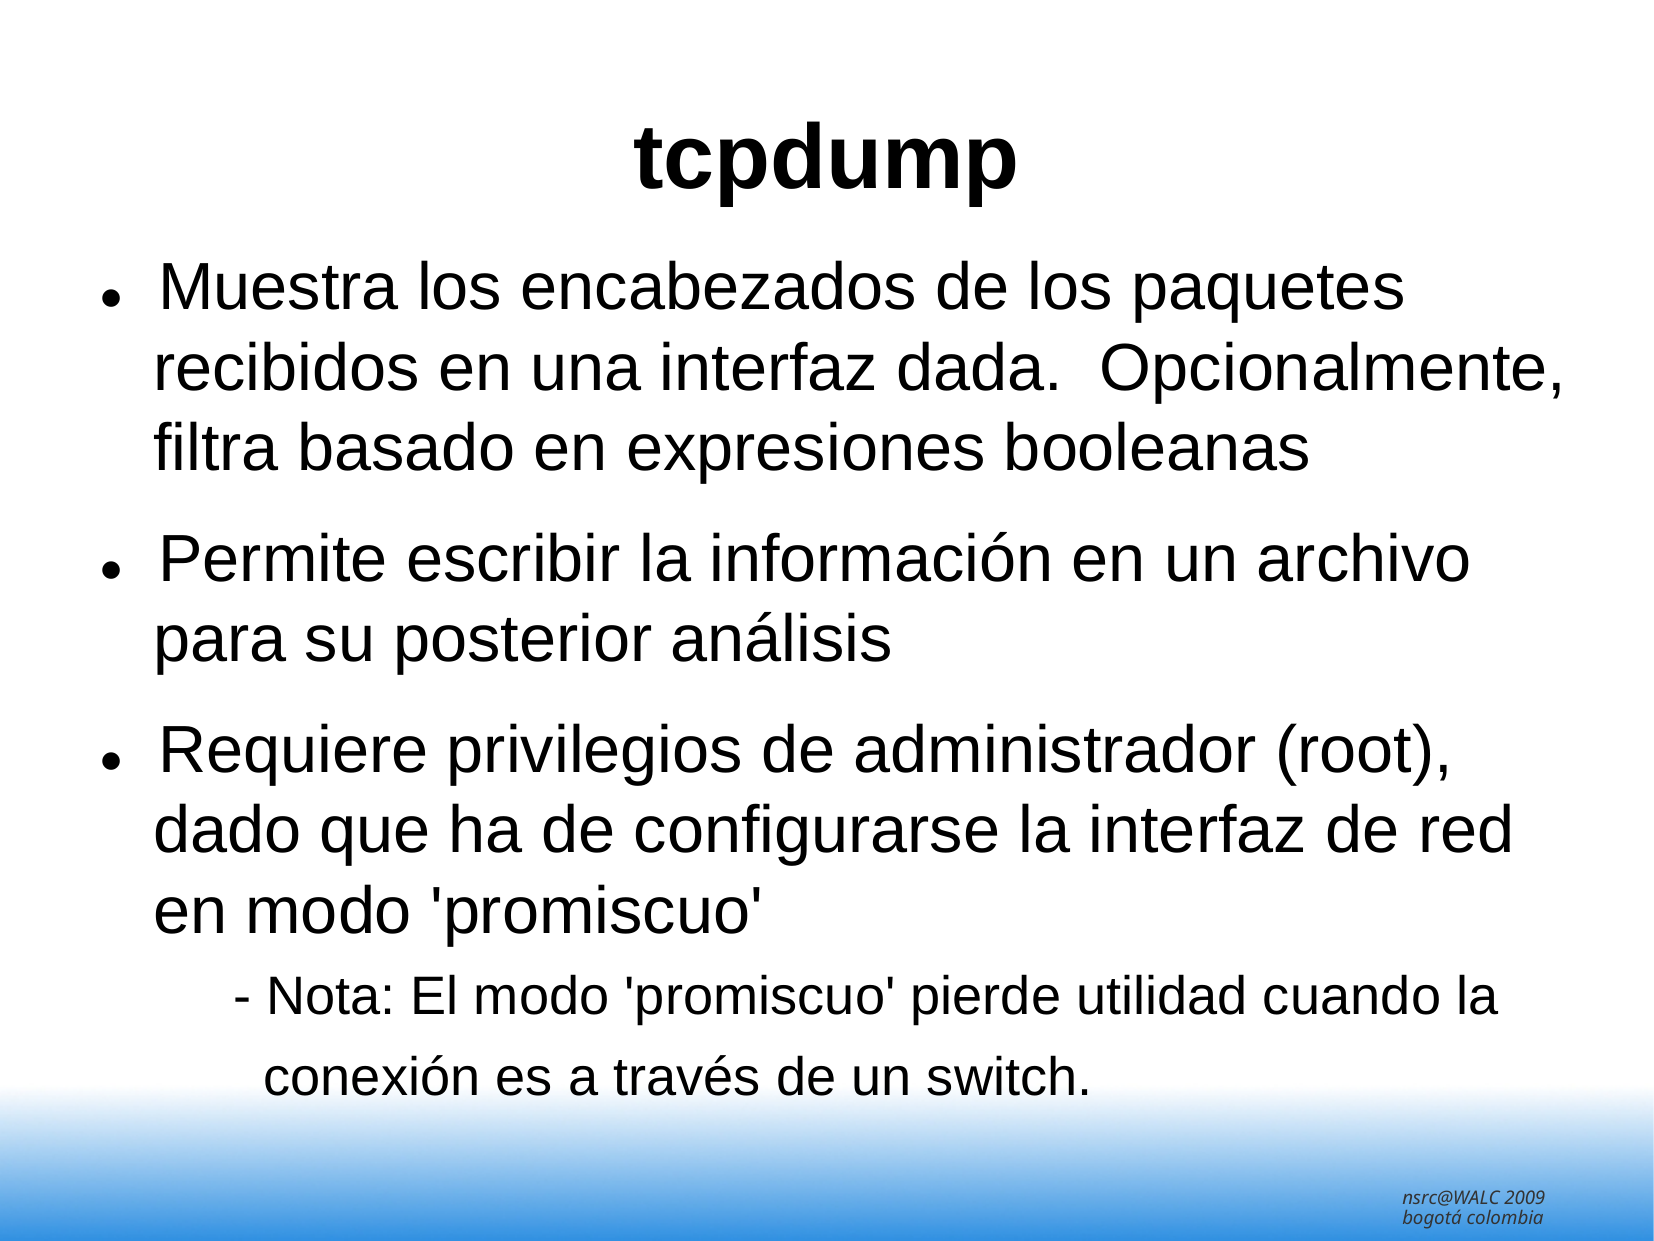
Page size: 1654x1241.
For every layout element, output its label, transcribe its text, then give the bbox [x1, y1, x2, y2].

list  Muestra los encabezados de los paquetes recibidos en una interfaz dada. Opcionalmente, filtra basado en expresiones booleanas  Permite escribir la información en un archivo para su posterior análisis  Requiere privilegios de administrador (root), dado que ha de configurarse la interfaz de red en modo 'promiscuo' - Nota: El modo 'promiscuo' pierde utilidad cuando la conexión es a través de un switch. [82, 242, 1571, 1101]
picture [0, 1083, 1654, 1241]
title tcpdump [82, 82, 1571, 228]
